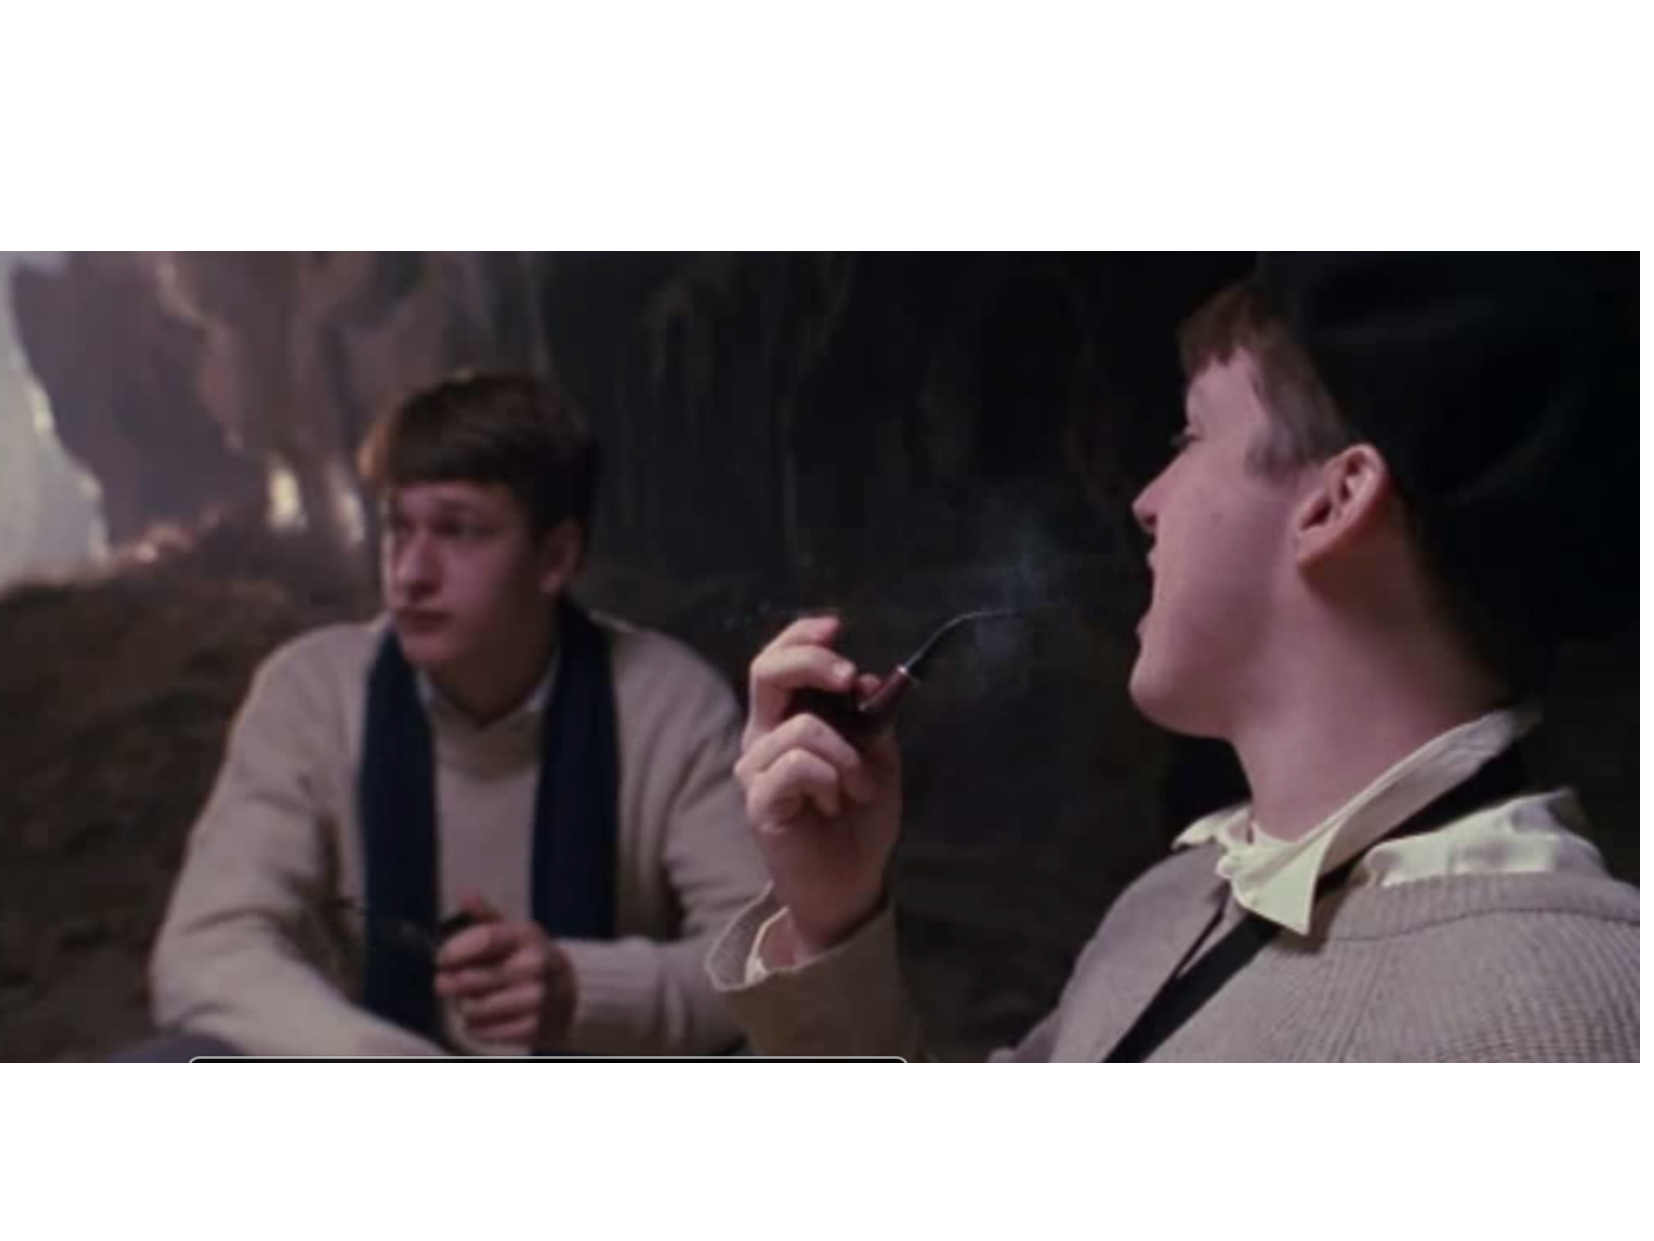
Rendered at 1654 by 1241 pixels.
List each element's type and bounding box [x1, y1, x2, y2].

picture [0, 251, 1640, 1063]
